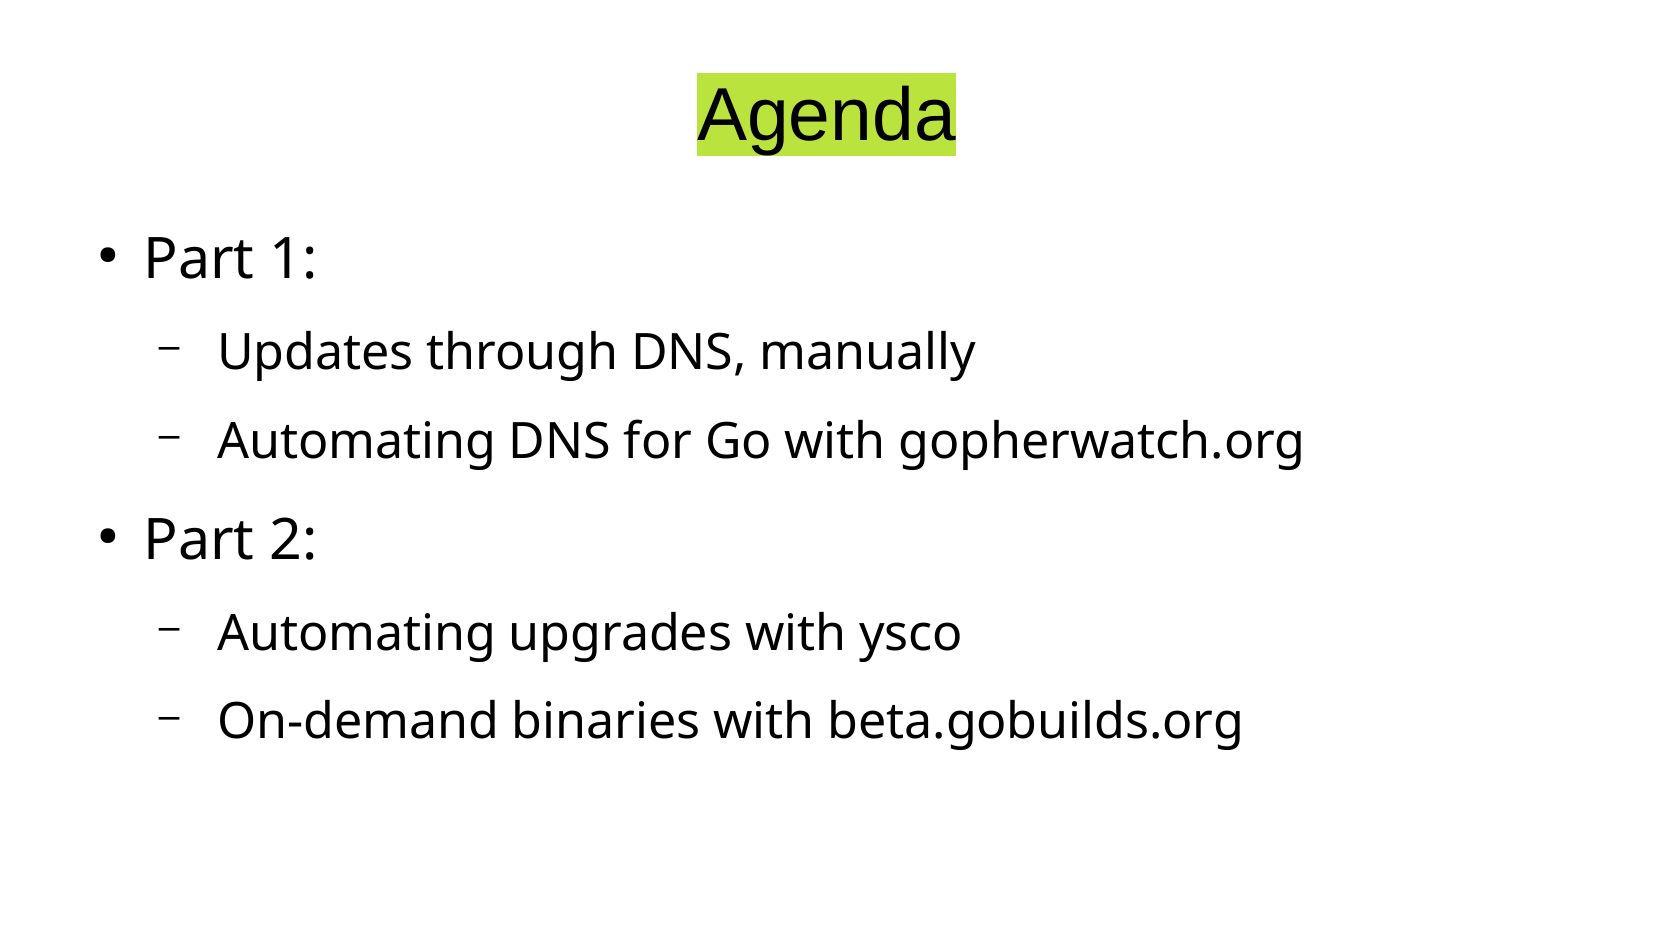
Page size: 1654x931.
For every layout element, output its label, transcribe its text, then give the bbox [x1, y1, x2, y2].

title Agenda [82, 37, 1571, 193]
list Part 1: Updates through DNS, manually Automating DNS for Go with gopherwatch.org Part 2: Automating upgrades with ysco On-demand binaries with beta.gobuilds.org [82, 217, 1571, 758]
